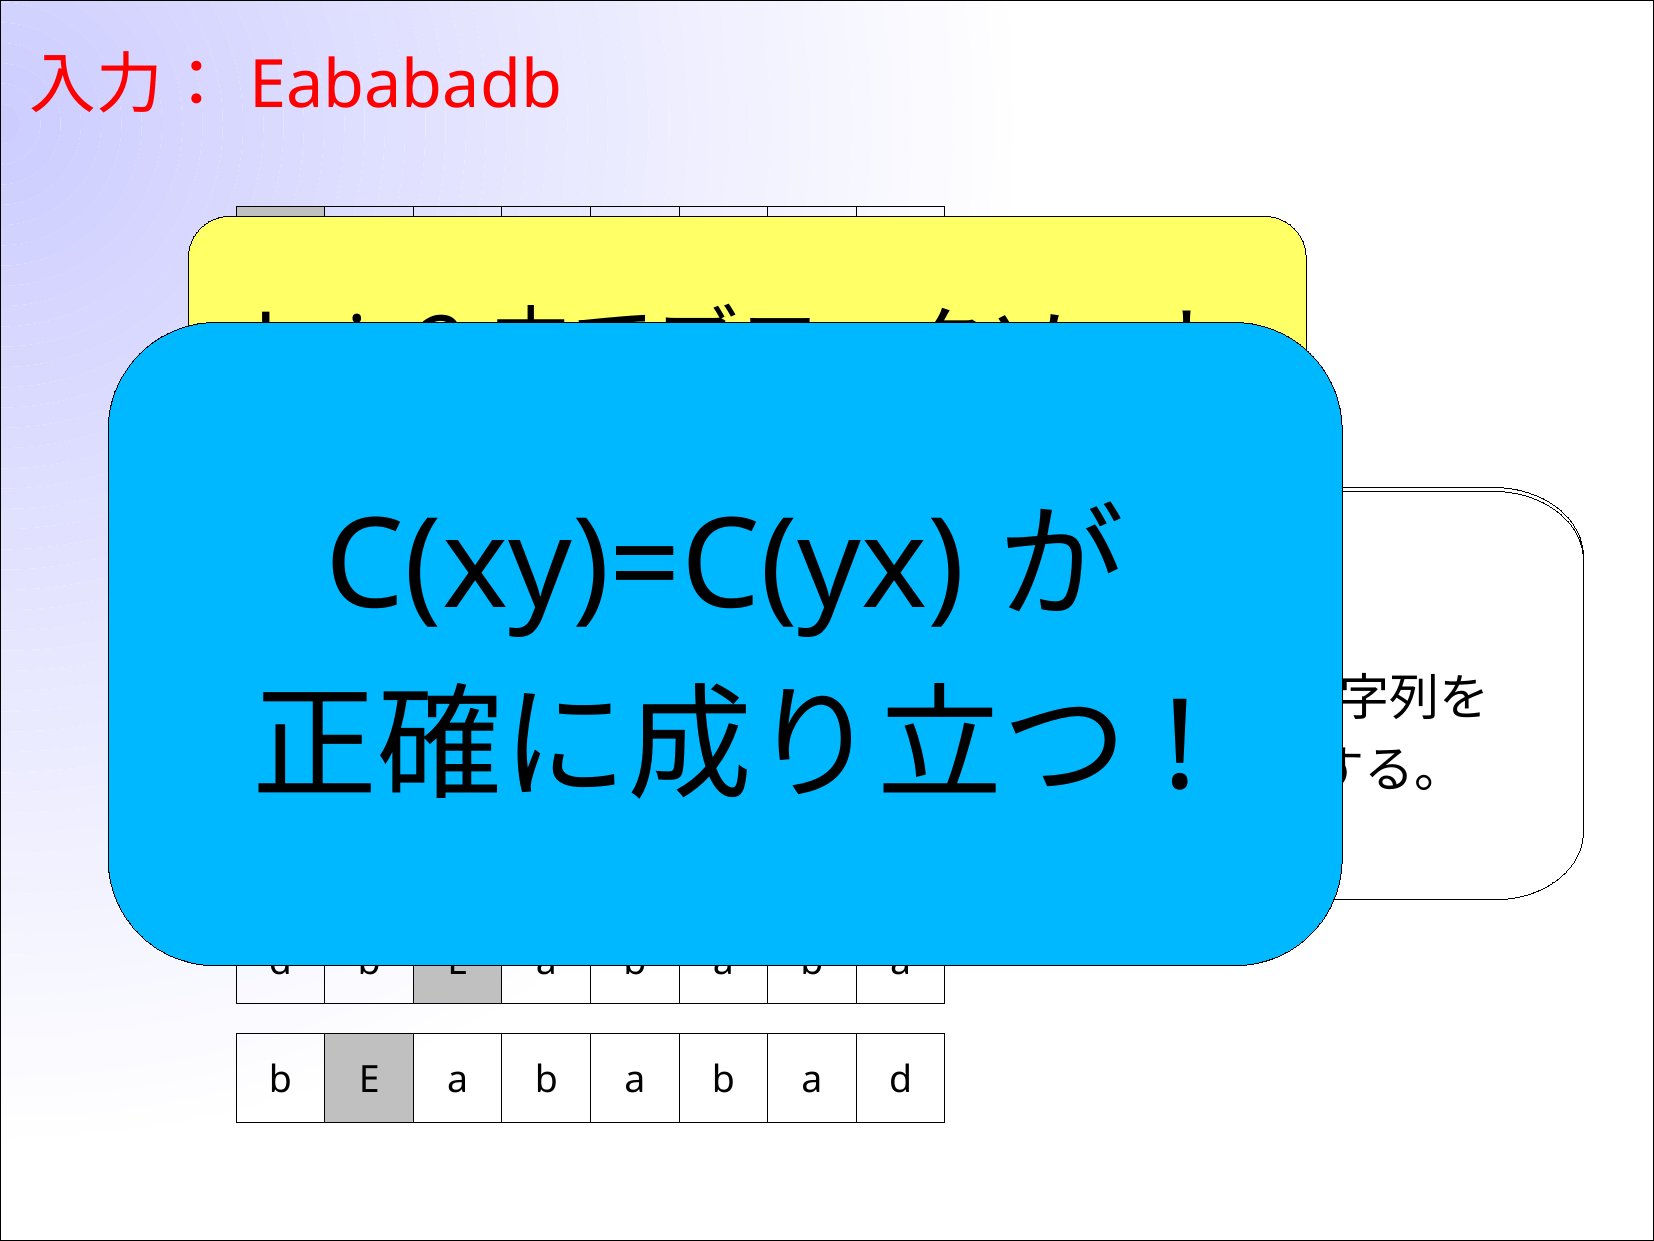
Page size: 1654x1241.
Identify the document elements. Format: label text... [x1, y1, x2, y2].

text_box a [768, 1033, 857, 1123]
text_box b [501, 1033, 590, 1123]
text_box b [236, 1033, 325, 1123]
text_box E [236, 206, 324, 216]
text_box d [236, 966, 325, 1004]
text_box a [501, 966, 590, 1004]
text_box b [325, 966, 414, 1004]
text_box 全ての文字列を ソートする。 [1335, 491, 1584, 900]
text_box a [717, 966, 727, 972]
text_box C(xy)=C(yx)が 正確に成り立つ! [108, 322, 1343, 966]
text_box a [540, 966, 550, 972]
text_box E [325, 1033, 413, 1123]
text_box b [807, 966, 817, 972]
text_box b [680, 1033, 768, 1123]
text_box b [364, 966, 374, 972]
text_box b [591, 206, 680, 216]
text_box b [590, 966, 679, 1004]
text_box a [501, 206, 591, 216]
text_box b [768, 966, 857, 1004]
text_box E [414, 966, 501, 1004]
text_box b [413, 206, 501, 216]
text_box a [680, 206, 767, 216]
text_box b [857, 206, 945, 216]
text_box 入力：Eababadb [29, 29, 1123, 104]
text_box bzip2内でブロックソート [188, 216, 1307, 349]
text_box 入力された文字を ローテーションする [1343, 487, 1583, 547]
text_box d [857, 1033, 945, 1123]
text_box a [679, 966, 768, 1004]
text_box d [274, 966, 284, 972]
text_box a [895, 966, 905, 972]
text_box d [767, 206, 857, 216]
text_box a [413, 1033, 501, 1123]
text_box a [857, 966, 945, 1004]
text_box b [630, 966, 640, 972]
text_box a [590, 1033, 680, 1123]
text_box a [324, 206, 413, 216]
text_box [59, 29, 1595, 192]
